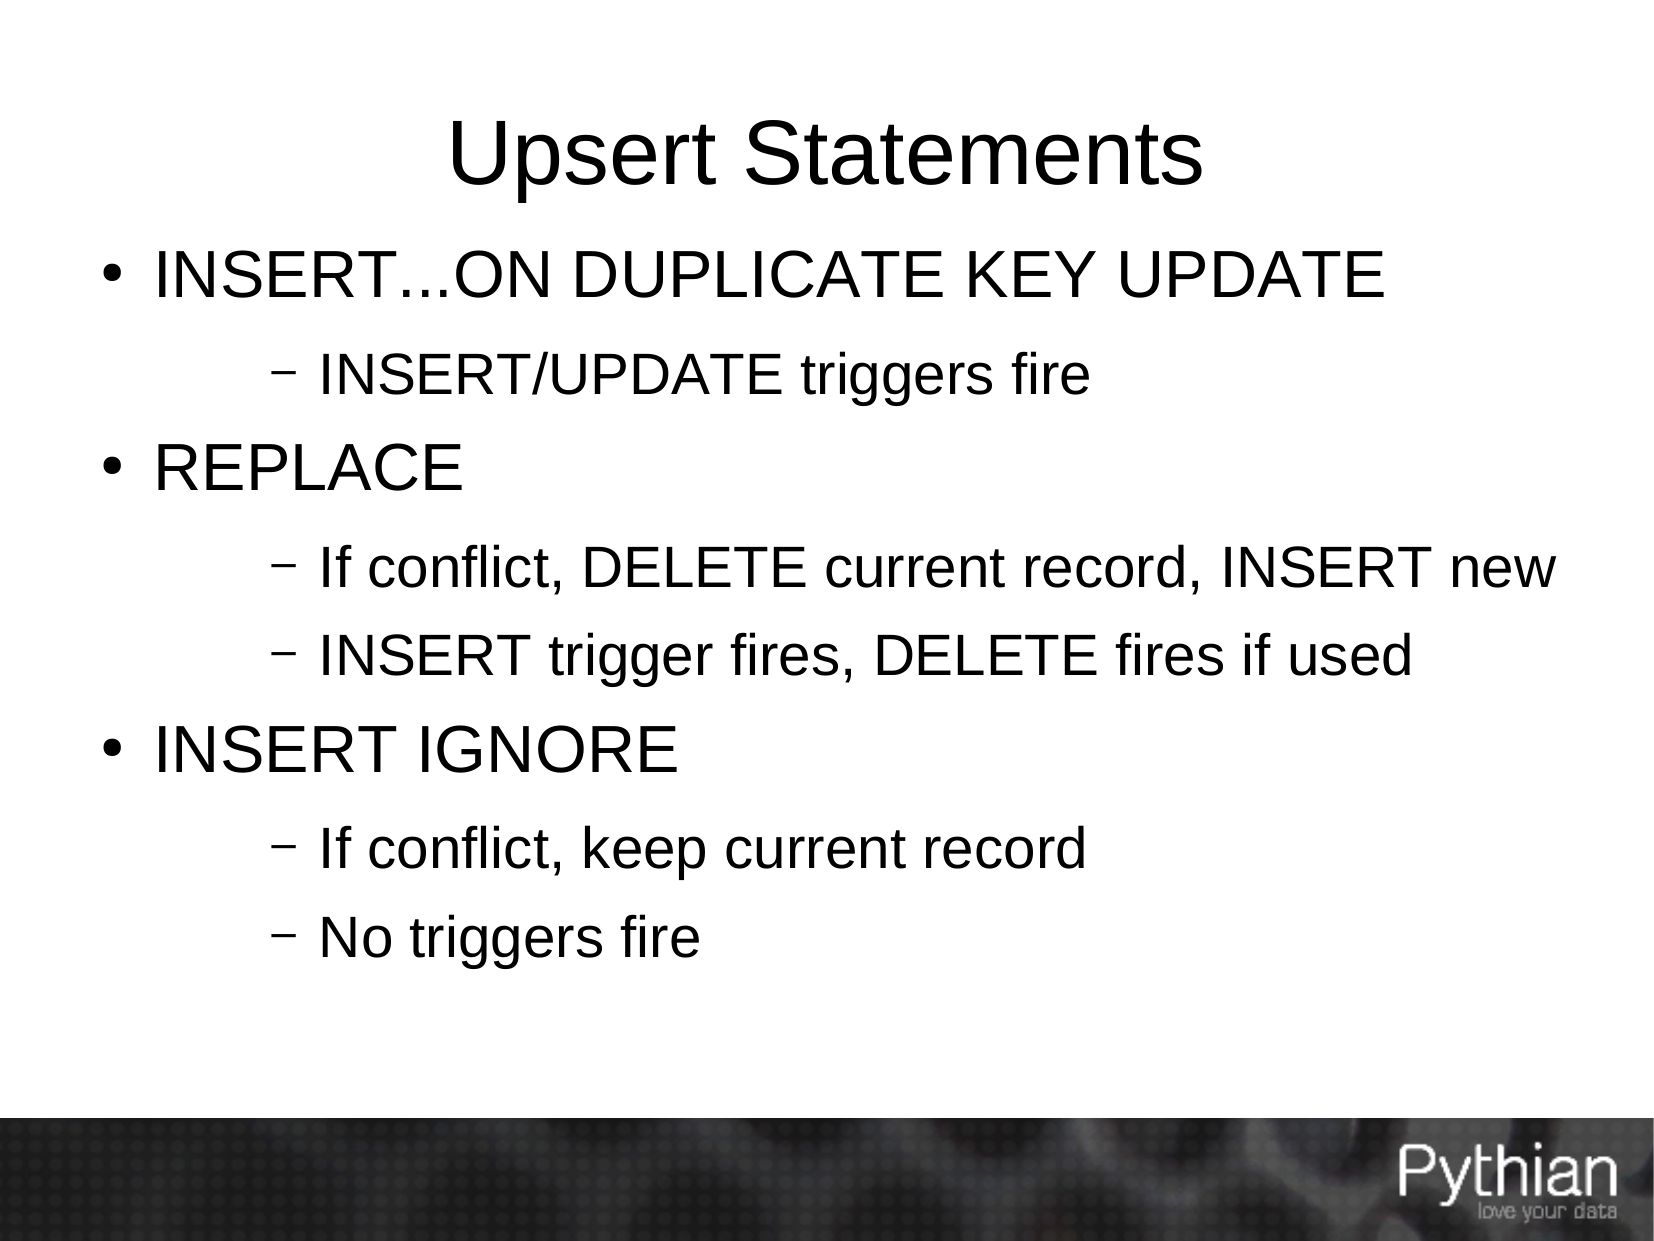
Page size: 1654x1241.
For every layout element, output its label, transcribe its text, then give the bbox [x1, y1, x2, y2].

title Upsert Statements [82, 49, 1571, 237]
list INSERT...ON DUPLICATE KEY UPDATE INSERT/UPDATE triggers fire REPLACE If conflict, DELETE current record, INSERT new INSERT trigger fires, DELETE fires if used INSERT IGNORE If conflict, keep current record No triggers fire [82, 237, 1571, 1041]
picture [0, 1118, 1654, 1241]
